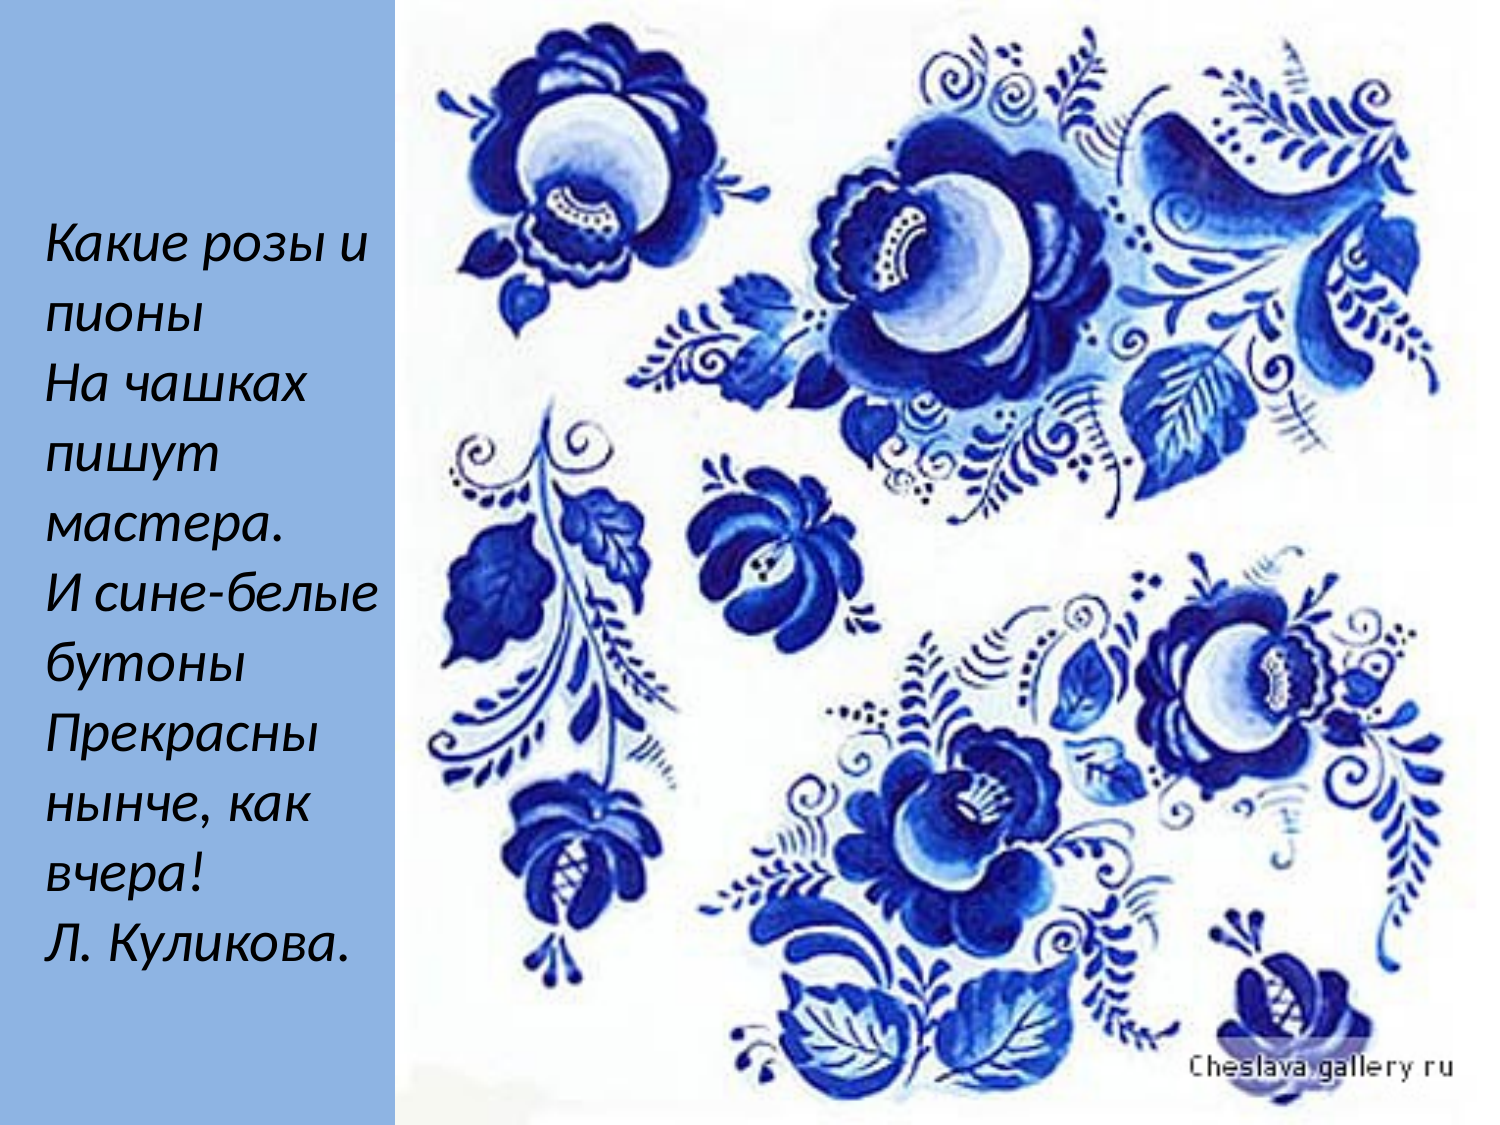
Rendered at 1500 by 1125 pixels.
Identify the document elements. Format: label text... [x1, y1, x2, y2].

text_box Какие розы и пионы На чашках пишут мастера. И сине-белые бутоны Прекрасны нынче, как вчера! Л. Куликова. [29, 196, 455, 981]
picture [395, 0, 1500, 1125]
